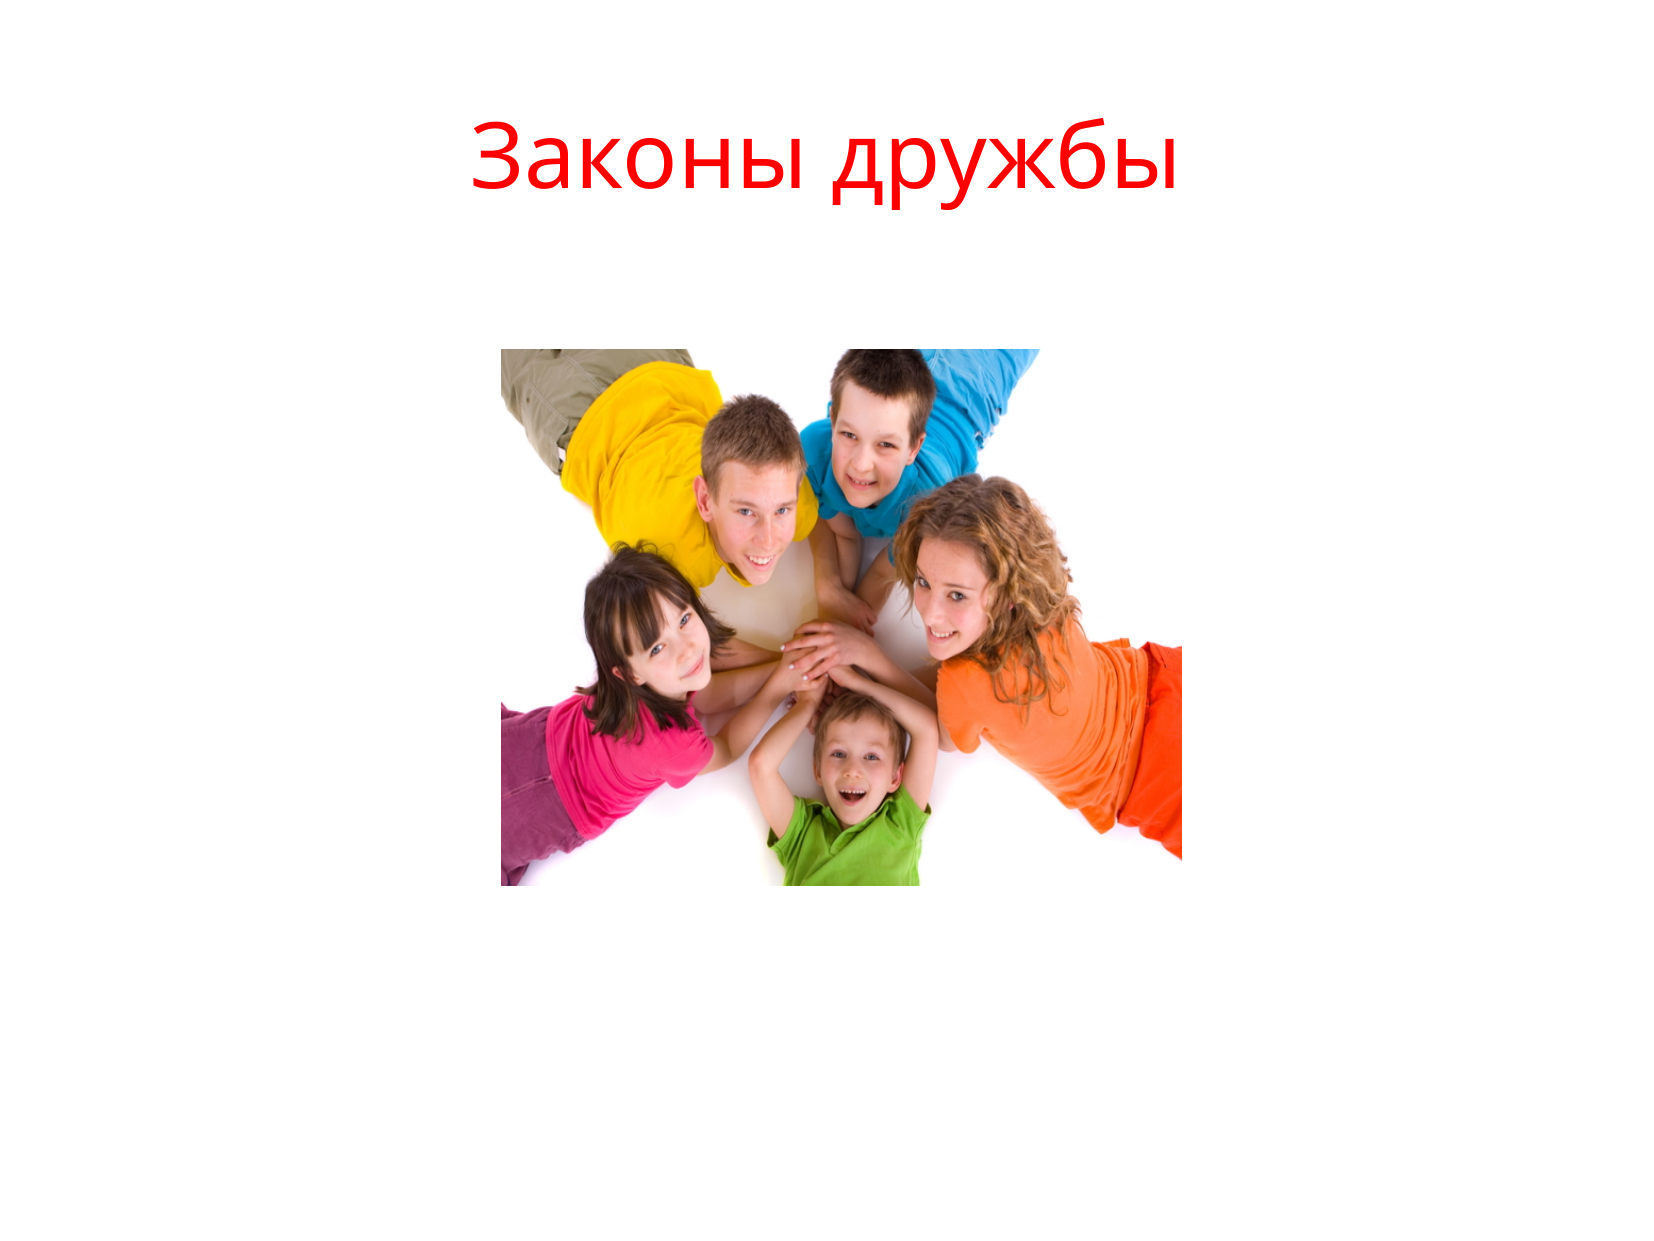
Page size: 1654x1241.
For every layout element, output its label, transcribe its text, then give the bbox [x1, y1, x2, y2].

picture [501, 349, 1182, 886]
title Законы дружбы [82, 49, 1571, 257]
